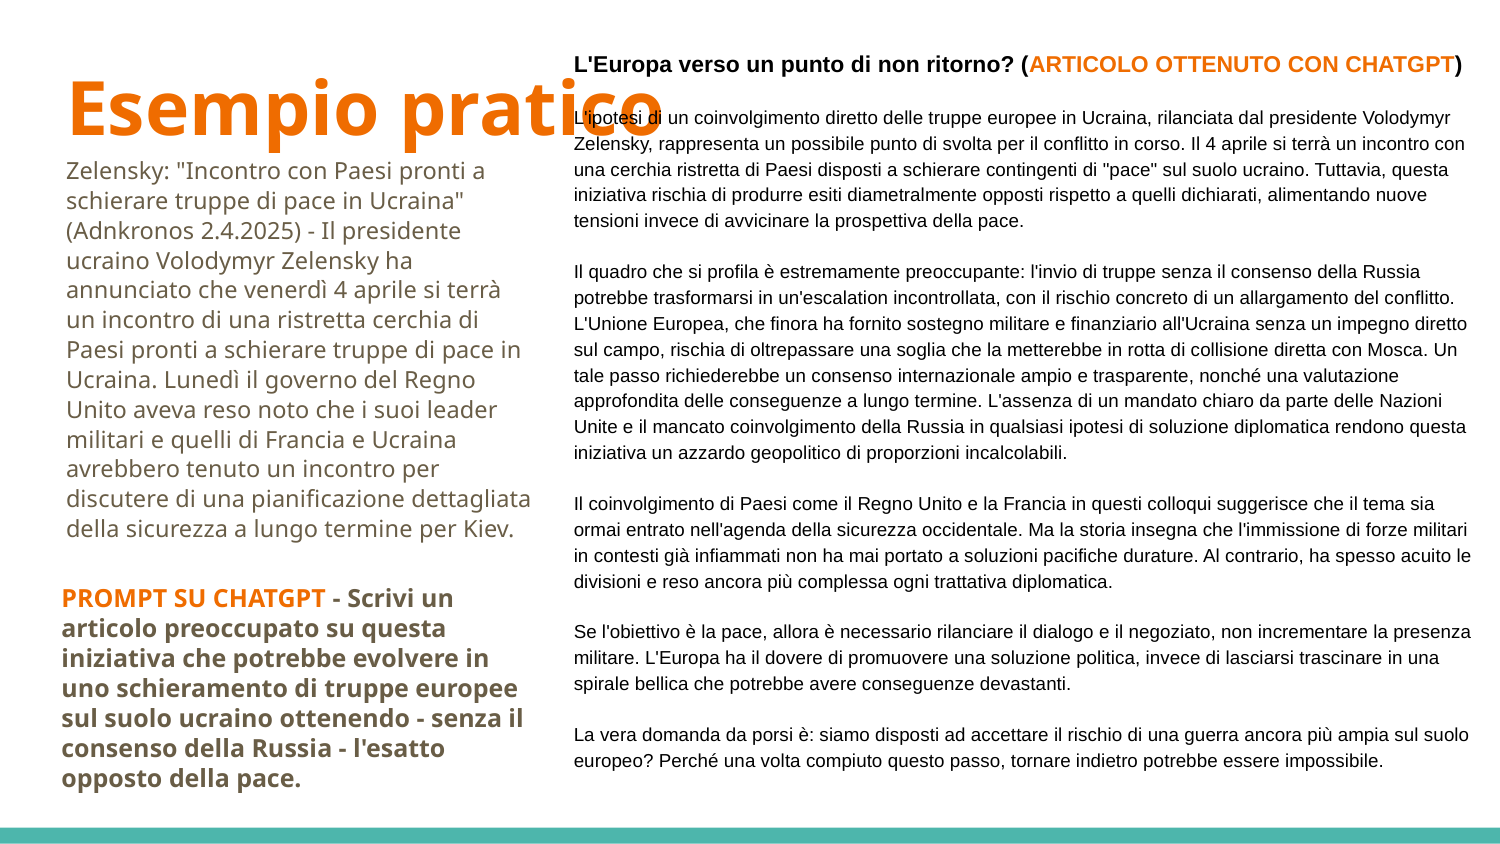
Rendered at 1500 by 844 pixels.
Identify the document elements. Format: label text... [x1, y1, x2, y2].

text_box PROMPT SU CHATGPT - Scrivi un articolo preoccupato su questa iniziativa che potrebbe evolvere in uno schieramento di truppe europee sul suolo ucraino ottenendo - senza il consenso della Russia - l'esatto opposto della pace. [46, 567, 559, 809]
title Esempio pratico [51, 45, 558, 166]
list Zelensky: "Incontro con Paesi pronti a schierare truppe di pace in Ucraina" (Adnkronos 2.4.2025) - Il presidente ucraino Volodymyr Zelensky ha annunciato che venerdì 4 aprile si terrà un incontro di una ristretta cerchia di Paesi pronti a schierare truppe di pace in Ucraina. Lunedì il governo del Regno Unito aveva reso noto che i suoi leader militari e quelli di Francia e Ucraina avrebbero tenuto un incontro per discutere di una pianificazione dettagliata della sicurezza a lungo termine per Kiev. [51, 139, 550, 567]
text_box L'Europa verso un punto di non ritorno? (ARTICOLO OTTENUTO CON CHATGPT) L'ipotesi di un coinvolgimento diretto delle truppe europee in Ucraina, rilanciata dal presidente Volodymyr Zelensky, rappresenta un possibile punto di svolta per il conflitto in corso. Il 4 aprile si terrà un incontro con una cerchia ristretta di Paesi disposti a schierare contingenti di "pace" sul suolo ucraino. Tuttavia, questa iniziativa rischia di produrre esiti diametralmente opposti rispetto a quelli dichiarati, alimentando nuove tensioni invece di avvicinare la prospettiva della pace. Il quadro che si profila è estremamente preoccupante: l'invio di truppe senza il consenso della Russia potrebbe trasformarsi in un'escalation incontrollata, con il rischio concreto di un allargamento del conflitto. L'Unione Europea, che finora ha fornito sostegno militare e finanziario all'Ucraina senza un impegno diretto sul campo, rischia di oltrepassare una soglia che la metterebbe in rotta di collisione diretta con Mosca. Un tale passo richiederebbe un consenso internazionale ampio e trasparente, nonché una valutazione approfondita delle conseguenze a lungo termine. L'assenza di un mandato chiaro da parte delle Nazioni Unite e il mancato coinvolgimento della Russia in qualsiasi ipotesi di soluzione diplomatica rendono questa iniziativa un azzardo geopolitico di proporzioni incalcolabili. Il coinvolgimento di Paesi come il Regno Unito e la Francia in questi colloqui suggerisce che il tema sia ormai entrato nell'agenda della sicurezza occidentale. Ma la storia insegna che l'immissione di forze militari in contesti già infiammati non ha mai portato a soluzioni pacifiche durature. Al contrario, ha spesso acuito le divisioni e reso ancora più complessa ogni trattativa diplomatica. Se l'obiettivo è la pace, allora è necessario rilanciare il dialogo e il negoziato, non incrementare la presenza militare. L'Europa ha il dovere di promuovere una soluzione politica, invece di lasciarsi trascinare in una spirale bellica che potrebbe avere conseguenze devastanti. La vera domanda da porsi è: siamo disposti ad accettare il rischio di una guerra ancora più ampia sul suolo europeo? Perché una volta compiuto questo passo, tornare indietro potrebbe essere impossibile. [558, 30, 1490, 798]
